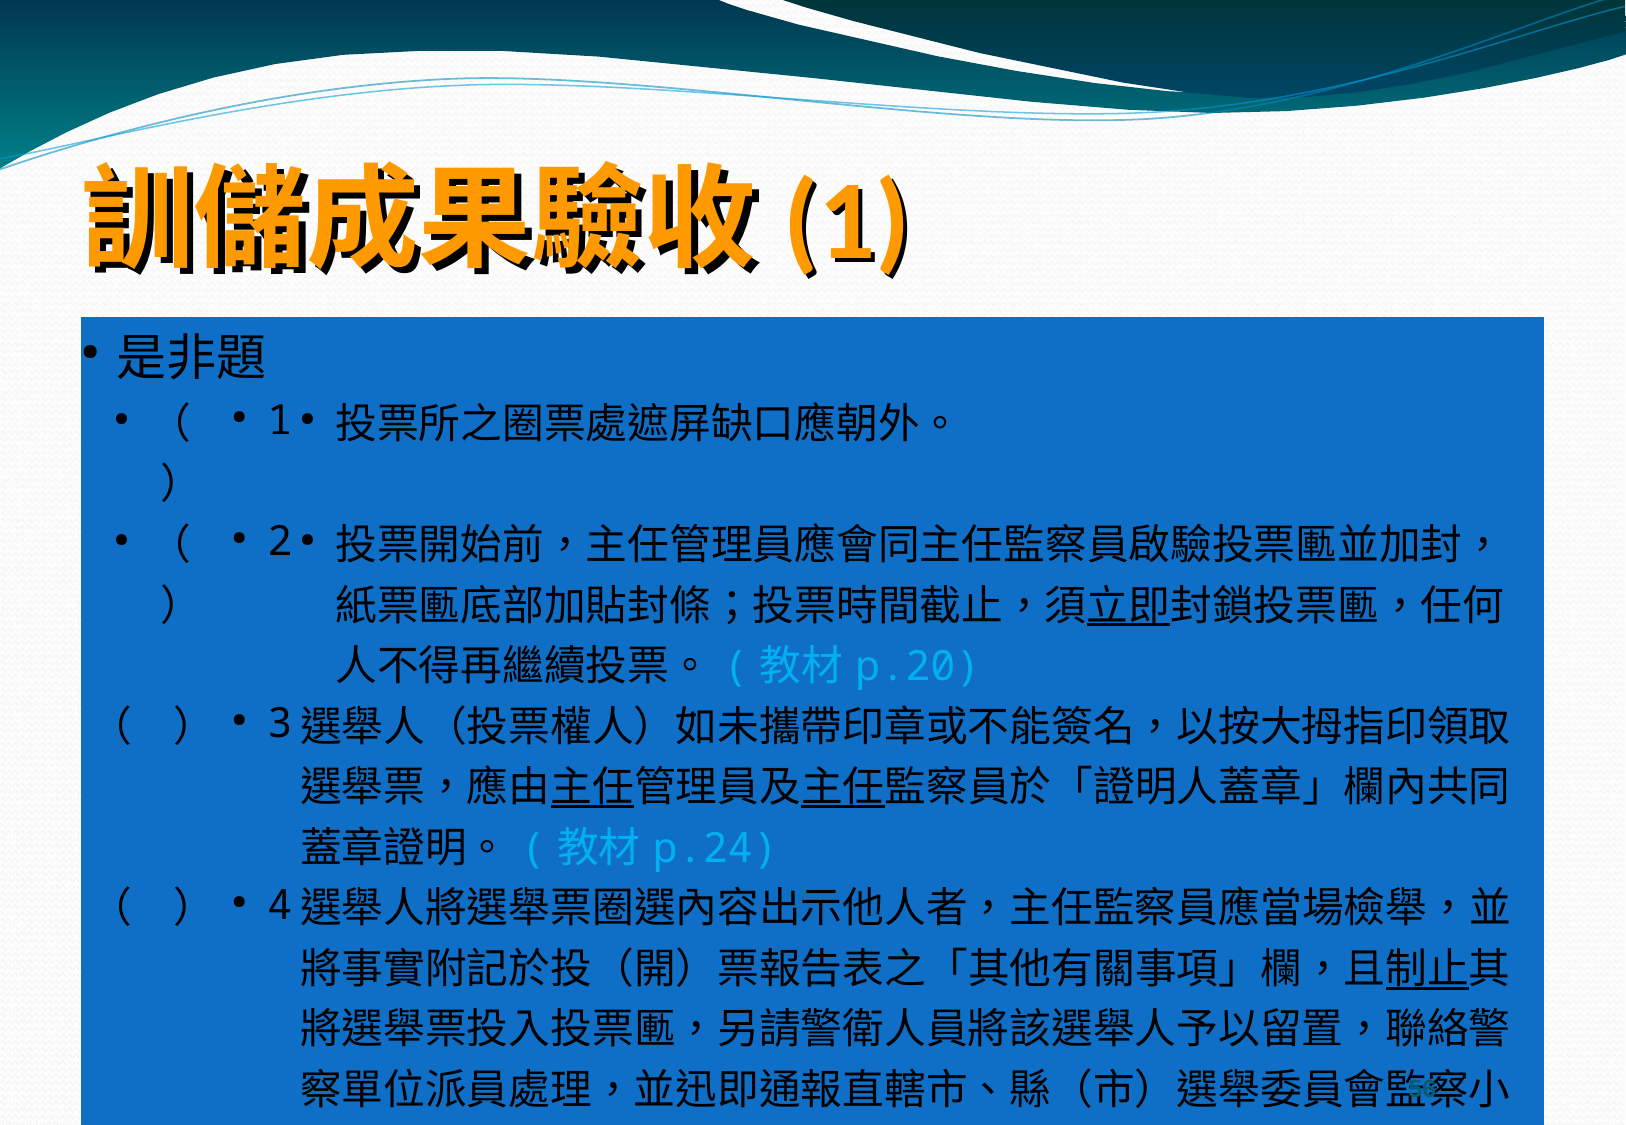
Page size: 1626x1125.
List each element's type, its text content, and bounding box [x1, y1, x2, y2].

table_cell 3 [224, 693, 300, 874]
table_cell （ ） [81, 390, 224, 511]
table_cell 2 [224, 511, 300, 693]
table_header 是非題 [81, 317, 1544, 390]
table_cell 投票開始前，主任管理員應會同主任監察員啟驗投票匭並加封，紙票匭底部加貼封條；投票時間截止，須立即封鎖投票匭，任何人不得再繼續投票。(教材p.20) [300, 511, 1544, 693]
table_cell （ ） [81, 874, 224, 1125]
table_cell 1 [224, 390, 300, 511]
table_cell （ ） [81, 511, 224, 693]
title 訓儲成果驗收(1) [81, 115, 1544, 304]
text_box 56 [1408, 1042, 1544, 1103]
table_cell 選舉人將選舉票圈選內容出示他人者，主任監察員應當場檢舉，並將事實附記於投（開）票報告表之「其他有關事項」欄，且制止其將選舉票投入投票匭，另請警衛人員將該選舉人予以留置，聯絡警察單位派員處理，並迅即通報直轄市、縣（市）選舉委員會監察小組依法處理。(教材p.32) [300, 874, 1544, 1125]
table_cell 4 [224, 874, 300, 1125]
table_cell 投票所之圈票處遮屏缺口應朝外。 [300, 390, 1544, 511]
table_cell 選舉人（投票權人）如未攜帶印章或不能簽名，以按大拇指印領取選舉票，應由主任管理員及主任監察員於「證明人蓋章」欄內共同蓋章證明。(教材p.24) [300, 693, 1544, 874]
table_cell （ ） [81, 693, 224, 874]
